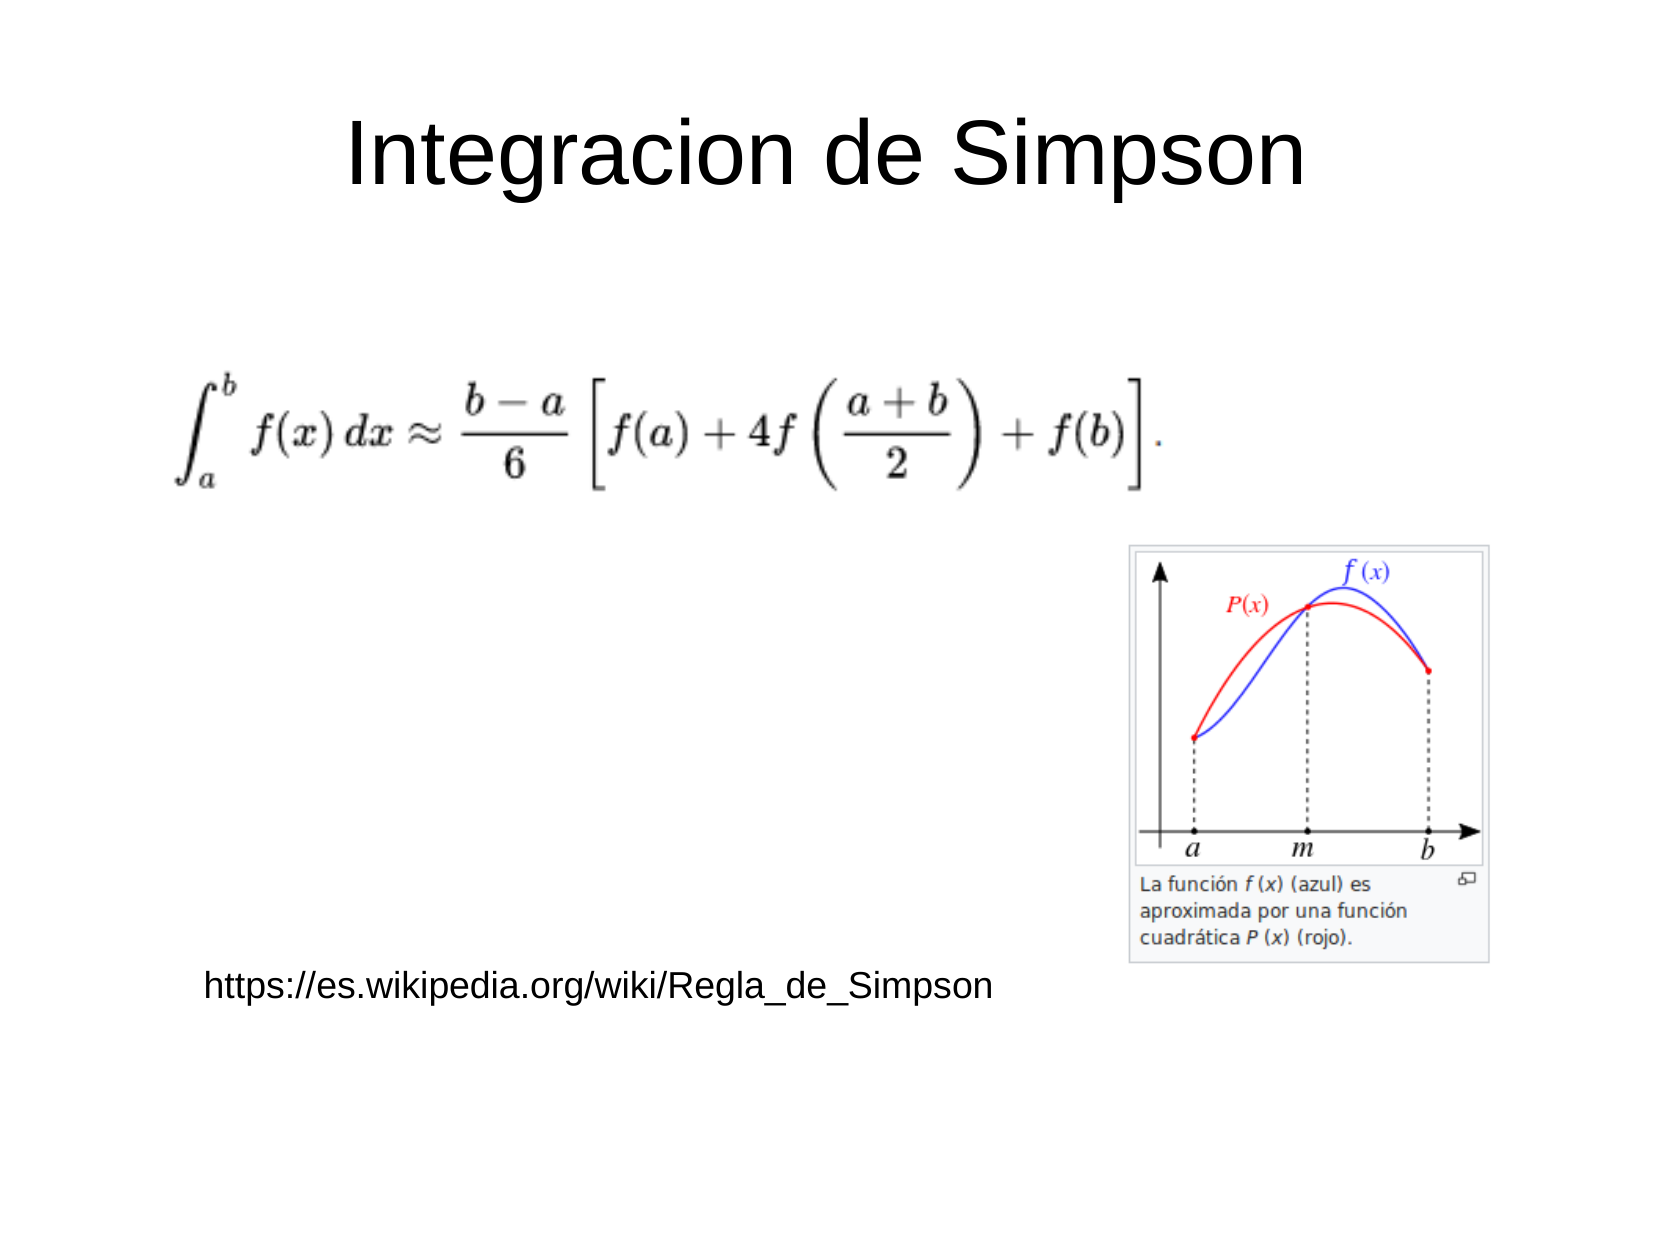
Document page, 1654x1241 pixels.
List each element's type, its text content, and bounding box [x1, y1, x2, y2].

picture [123, 354, 1501, 976]
title Integracion de Simpson [82, 49, 1571, 257]
text_box https://es.wikipedia.org/wiki/Regla_de_Simpson [188, 956, 1111, 1014]
